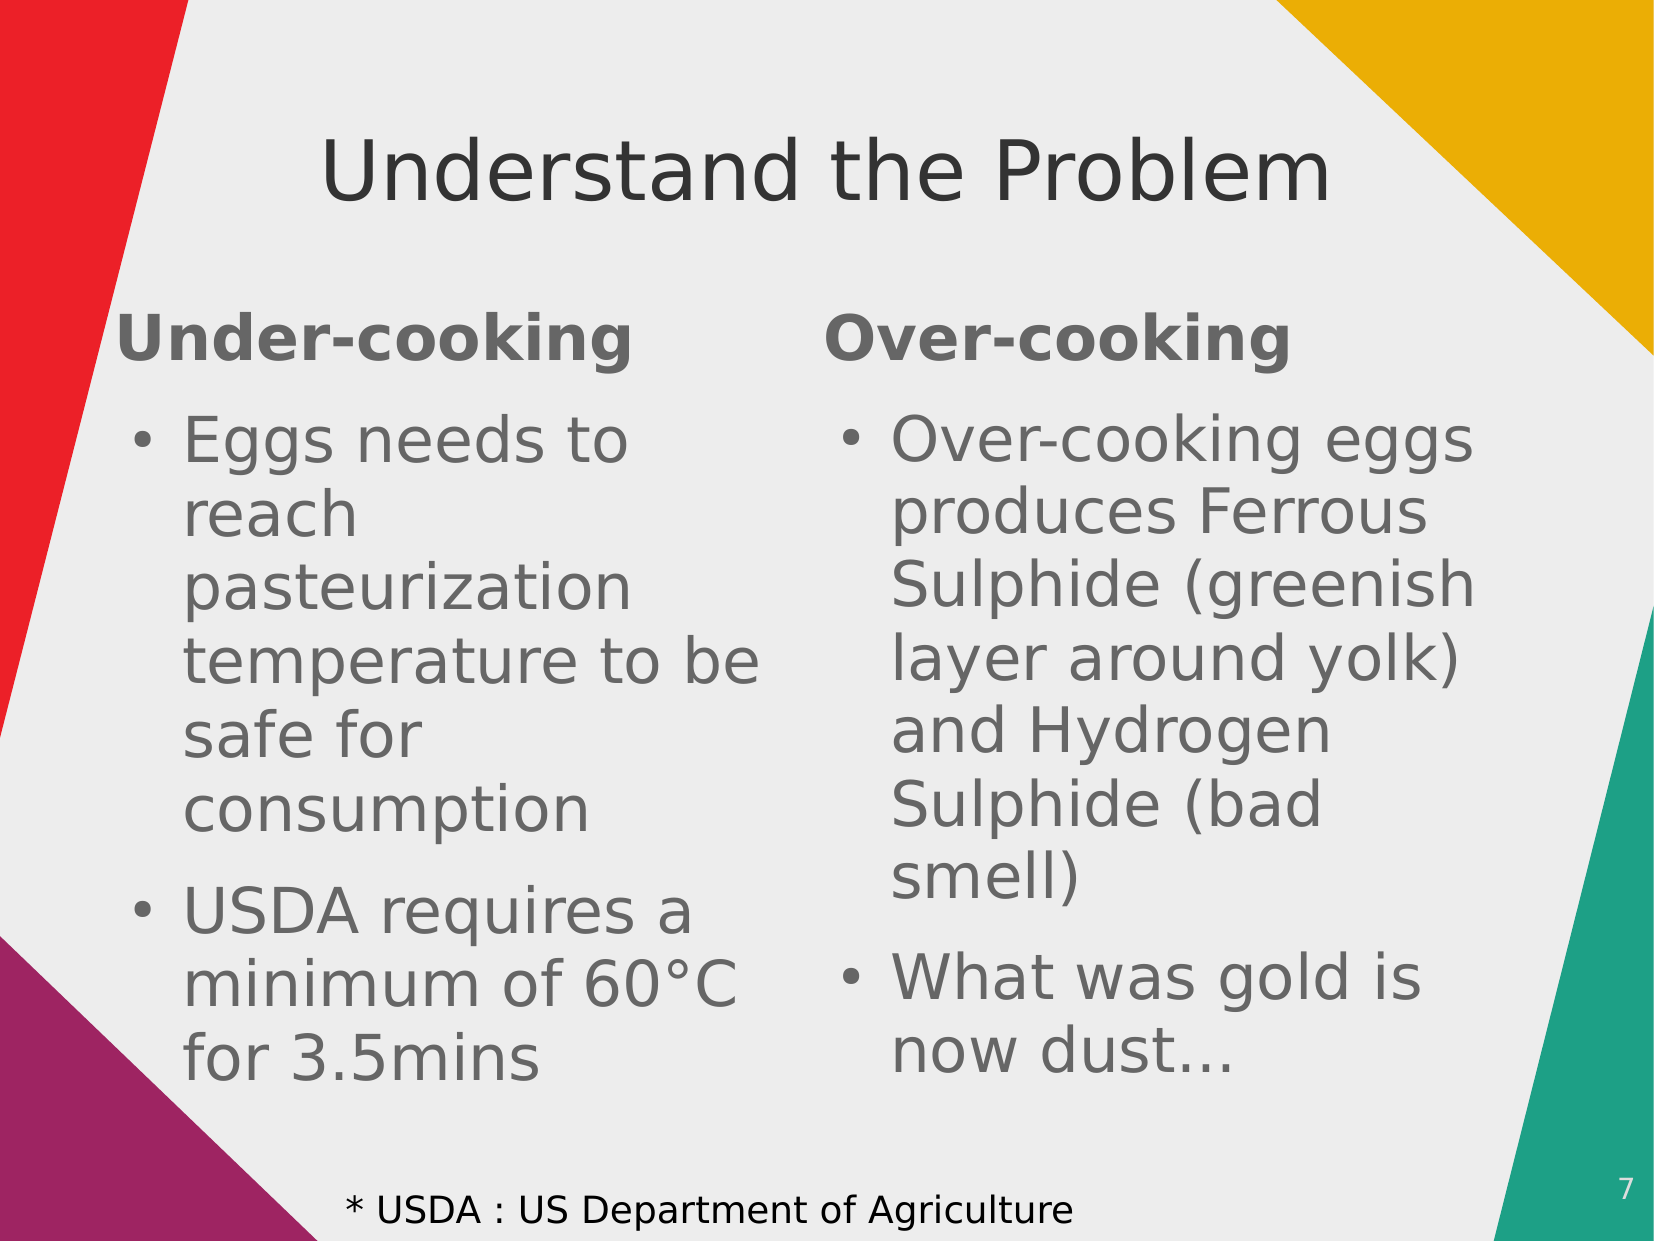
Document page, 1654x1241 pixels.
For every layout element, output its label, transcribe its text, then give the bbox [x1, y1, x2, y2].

list Under-cooking Eggs needs to reach pasteurization temperature to be safe for consumption USDA requires a minimum of 60°C for 3.5mins [114, 302, 804, 1099]
text_box * USDA : US Department of Agriculture [330, 1181, 1371, 1240]
title Understand the Problem [114, 73, 1539, 271]
list Over-cooking Over-cooking eggs produces Ferrous Sulphide (greenish layer around yolk) and Hydrogen Sulphide (bad smell) What was gold is now dust... [823, 302, 1512, 1099]
